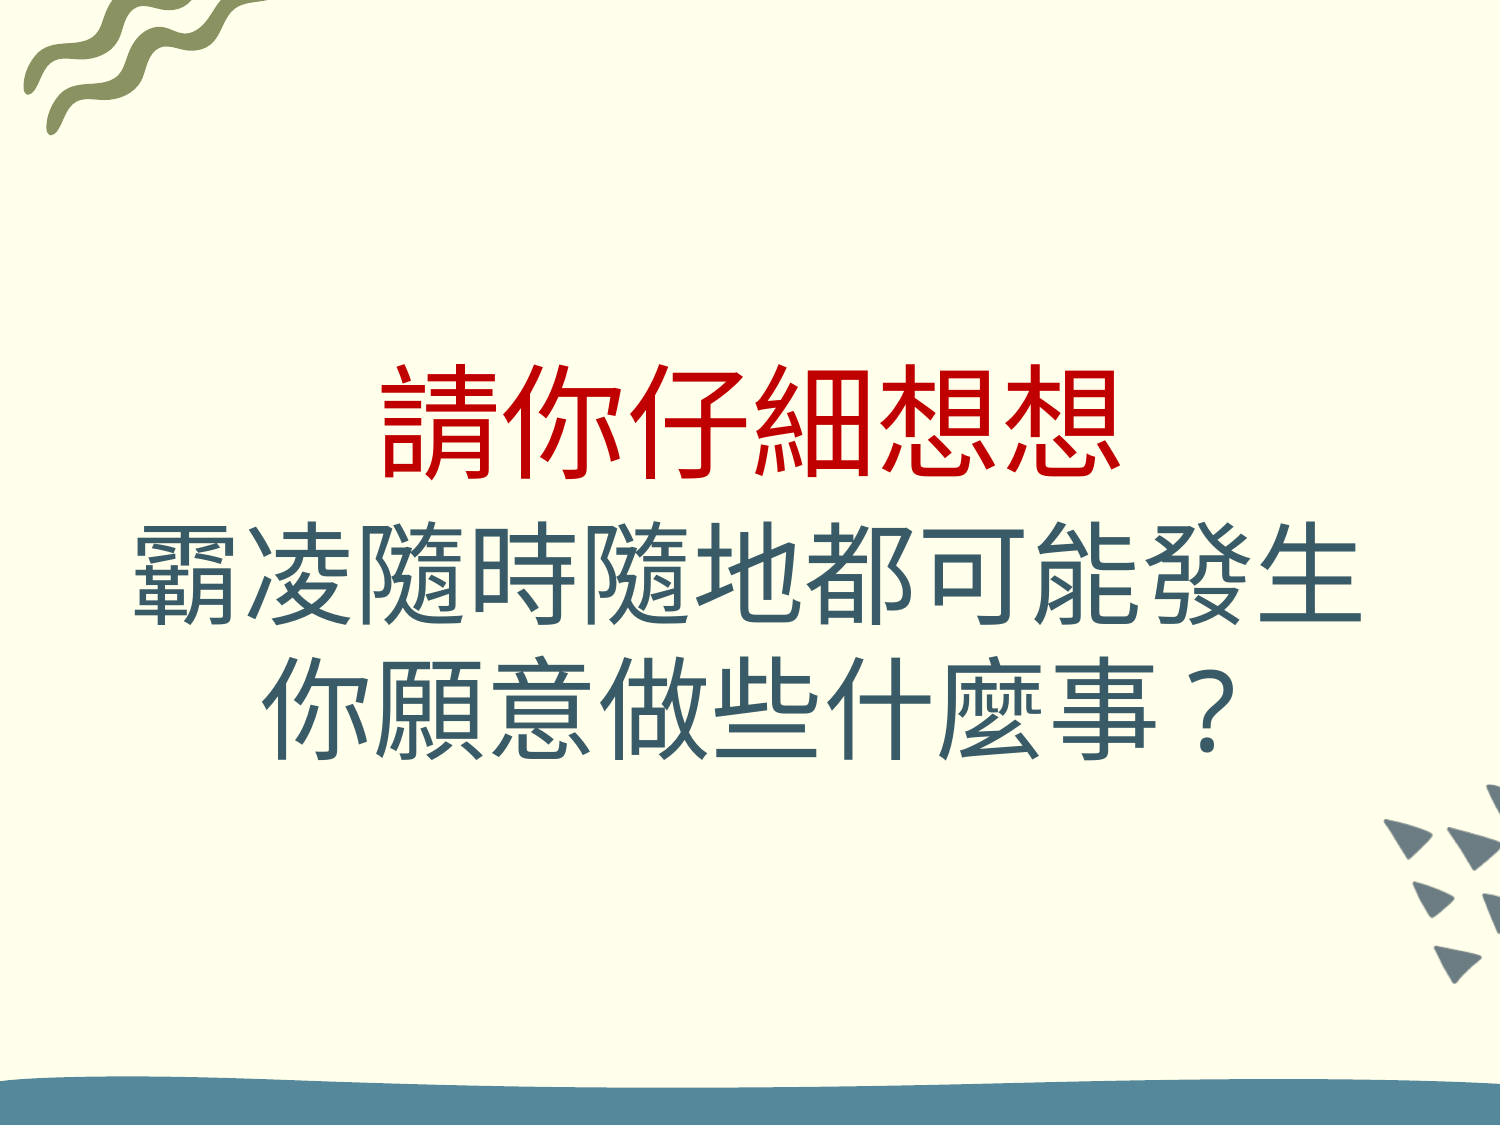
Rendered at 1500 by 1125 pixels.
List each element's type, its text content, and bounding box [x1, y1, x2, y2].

text_box [23, 0, 192, 95]
title 請你仔細想想 [113, 336, 1389, 496]
text_box [0, 1076, 1500, 1125]
text_box 霸凌隨時隨地都可能發生 你願意做些什麼事? [0, 496, 1500, 629]
text_box [46, 0, 268, 136]
picture [1383, 784, 1500, 984]
